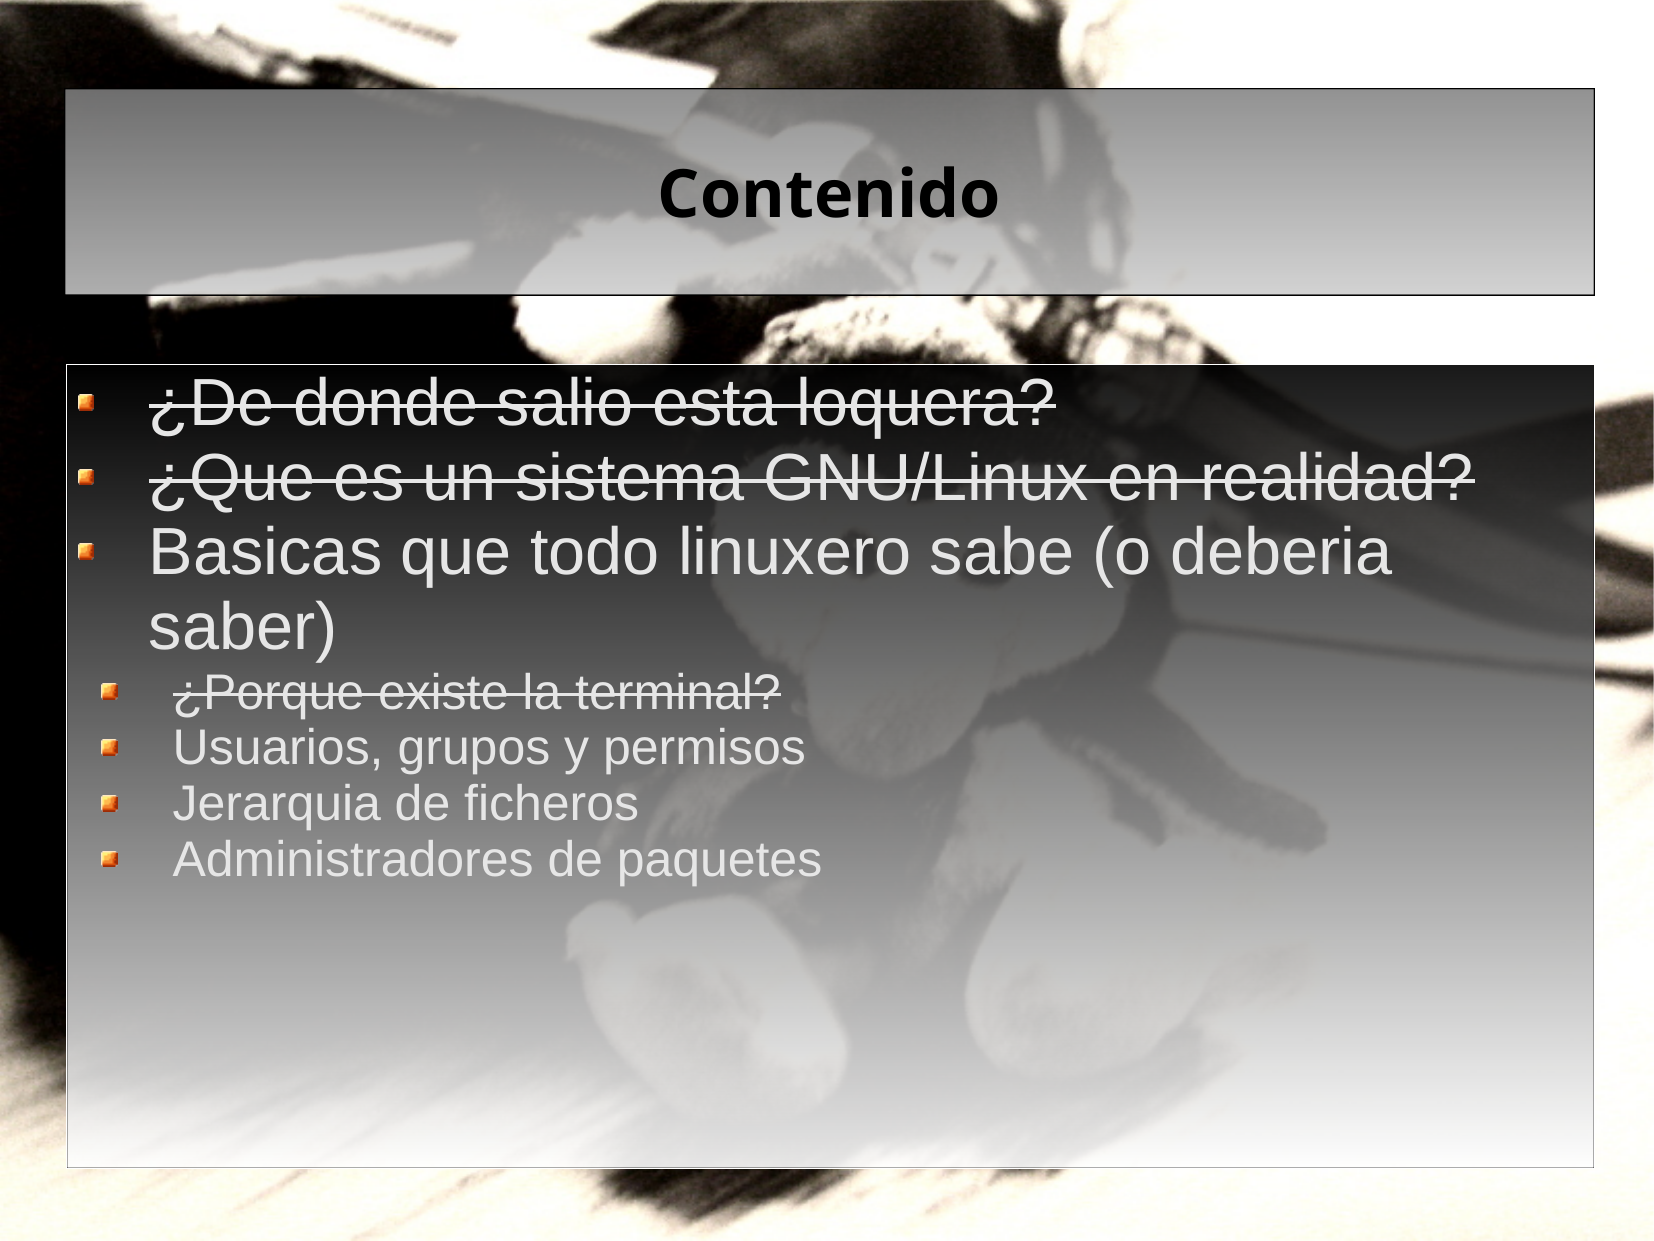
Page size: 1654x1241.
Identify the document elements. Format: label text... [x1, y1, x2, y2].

list ¿De donde salio esta loquera? ¿Que es un sistema GNU/Linux en realidad? Basicas que todo linuxero sabe (o deberia saber) ¿Porque existe la terminal? Usuarios, grupos y permisos Jerarquia de ficheros Administradores de paquetes [66, 364, 1595, 1169]
picture [0, 0, 1654, 1241]
title Contenido [64, 88, 1595, 296]
